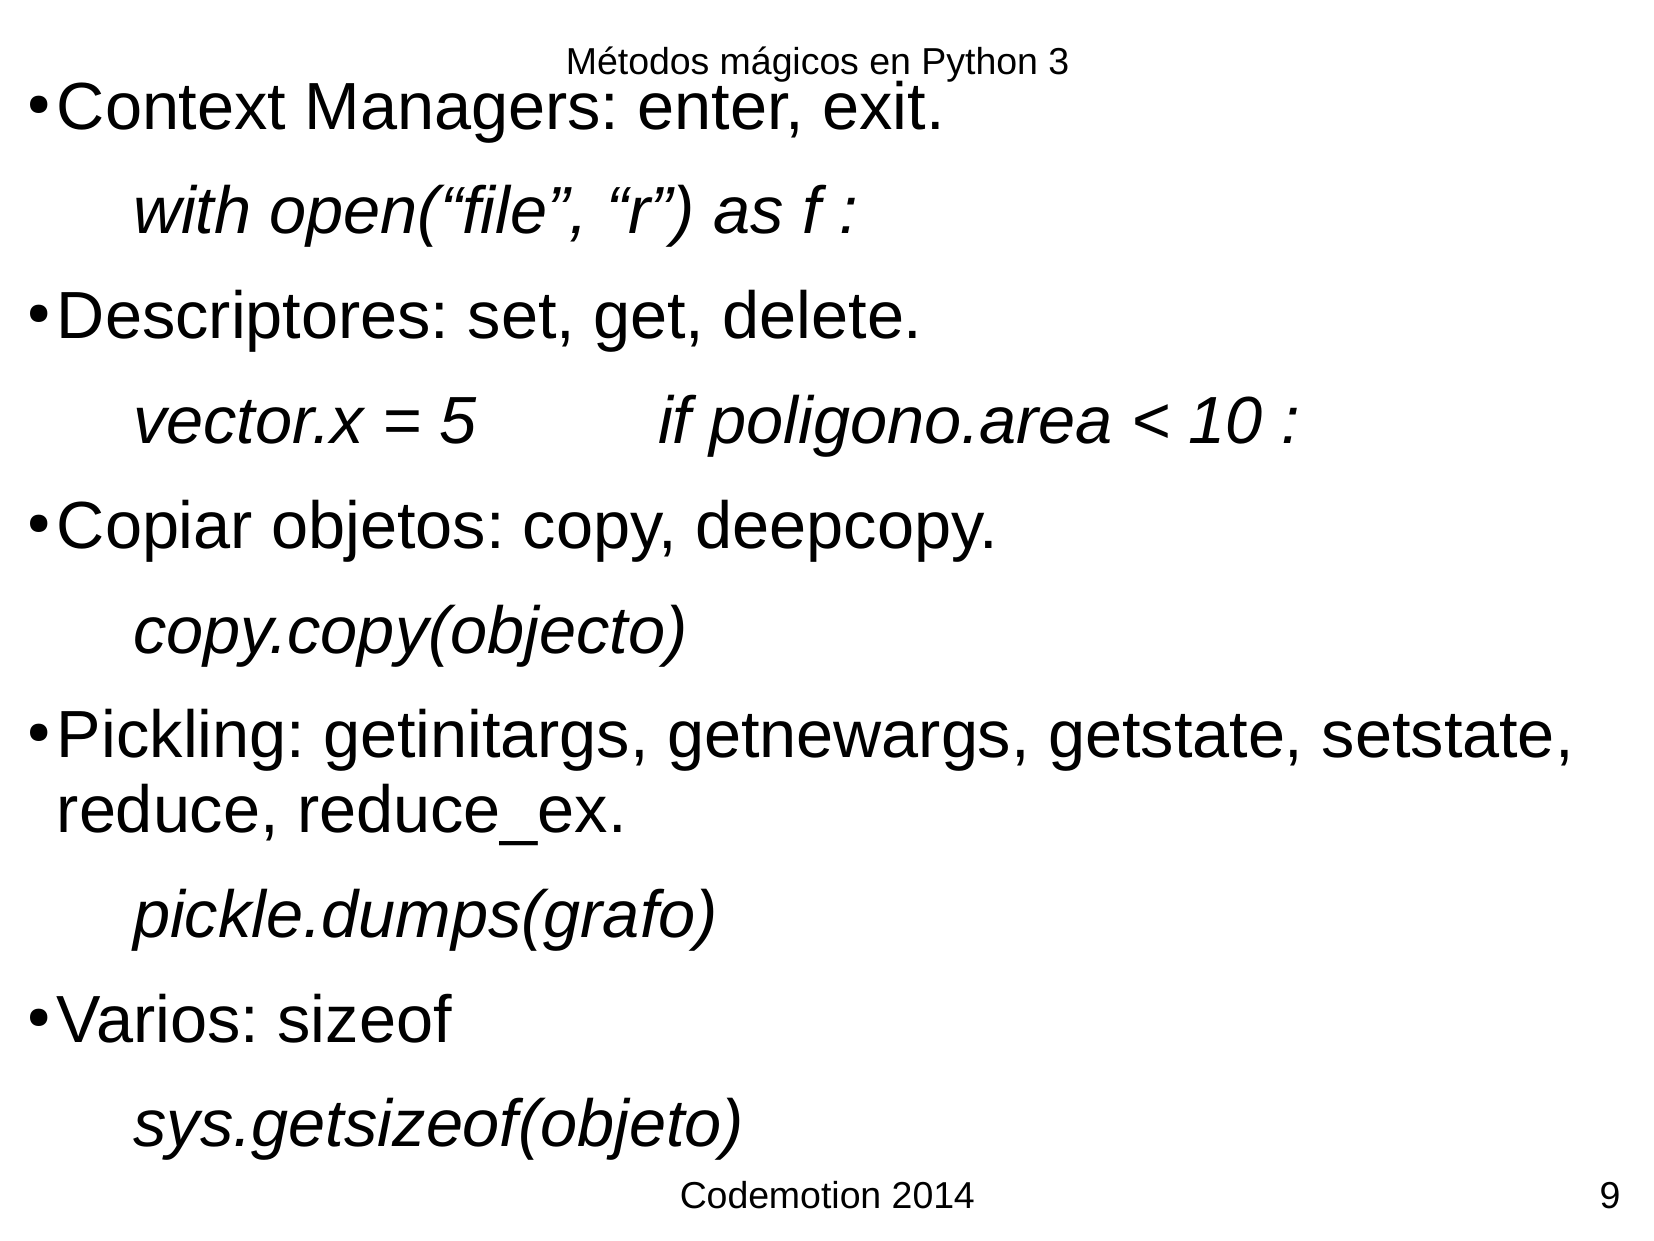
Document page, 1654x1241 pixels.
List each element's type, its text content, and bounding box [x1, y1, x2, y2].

text_box 9 [1455, 1166, 1636, 1224]
text_box Métodos mágicos en Python 3 [15, 33, 1621, 91]
subtitle Context Managers: enter, exit. with open(“file”, “r”) as f : Descriptores: set, get, delete. vector.x = 5 if poligono.area < 10 : Copiar objetos: copy, deepcopy. copy.copy(objecto) Pickling: getinitargs, getnewargs, getstate, setstate, reduce, reduce_ex. pickle.dumps(grafo) Varios: sizeof sys.getsizeof(objeto) [26, 91, 1621, 1201]
text_box Codemotion 2014 [30, 1166, 1455, 1224]
